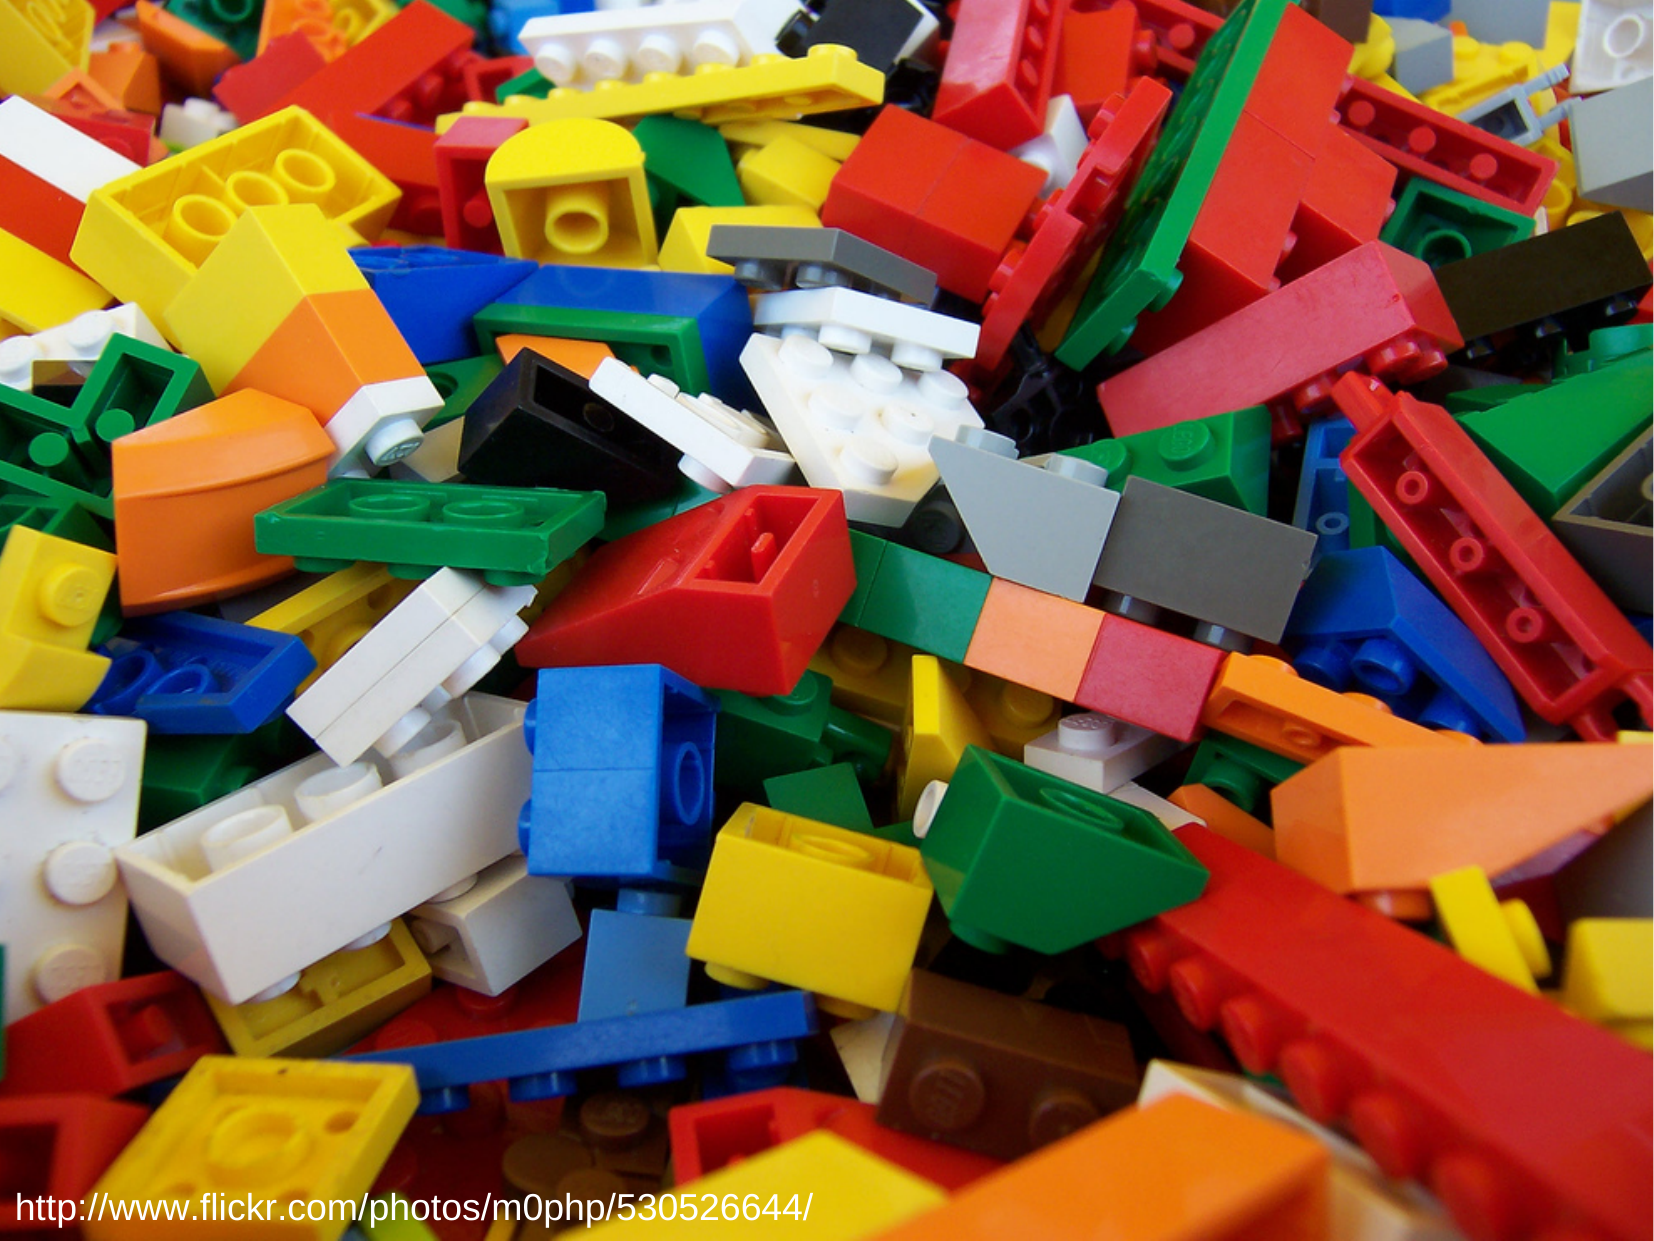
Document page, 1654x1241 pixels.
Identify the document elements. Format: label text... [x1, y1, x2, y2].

text_box http://www.flickr.com/photos/m0php/530526644/ [0, 1178, 829, 1241]
picture [0, 0, 1654, 1241]
